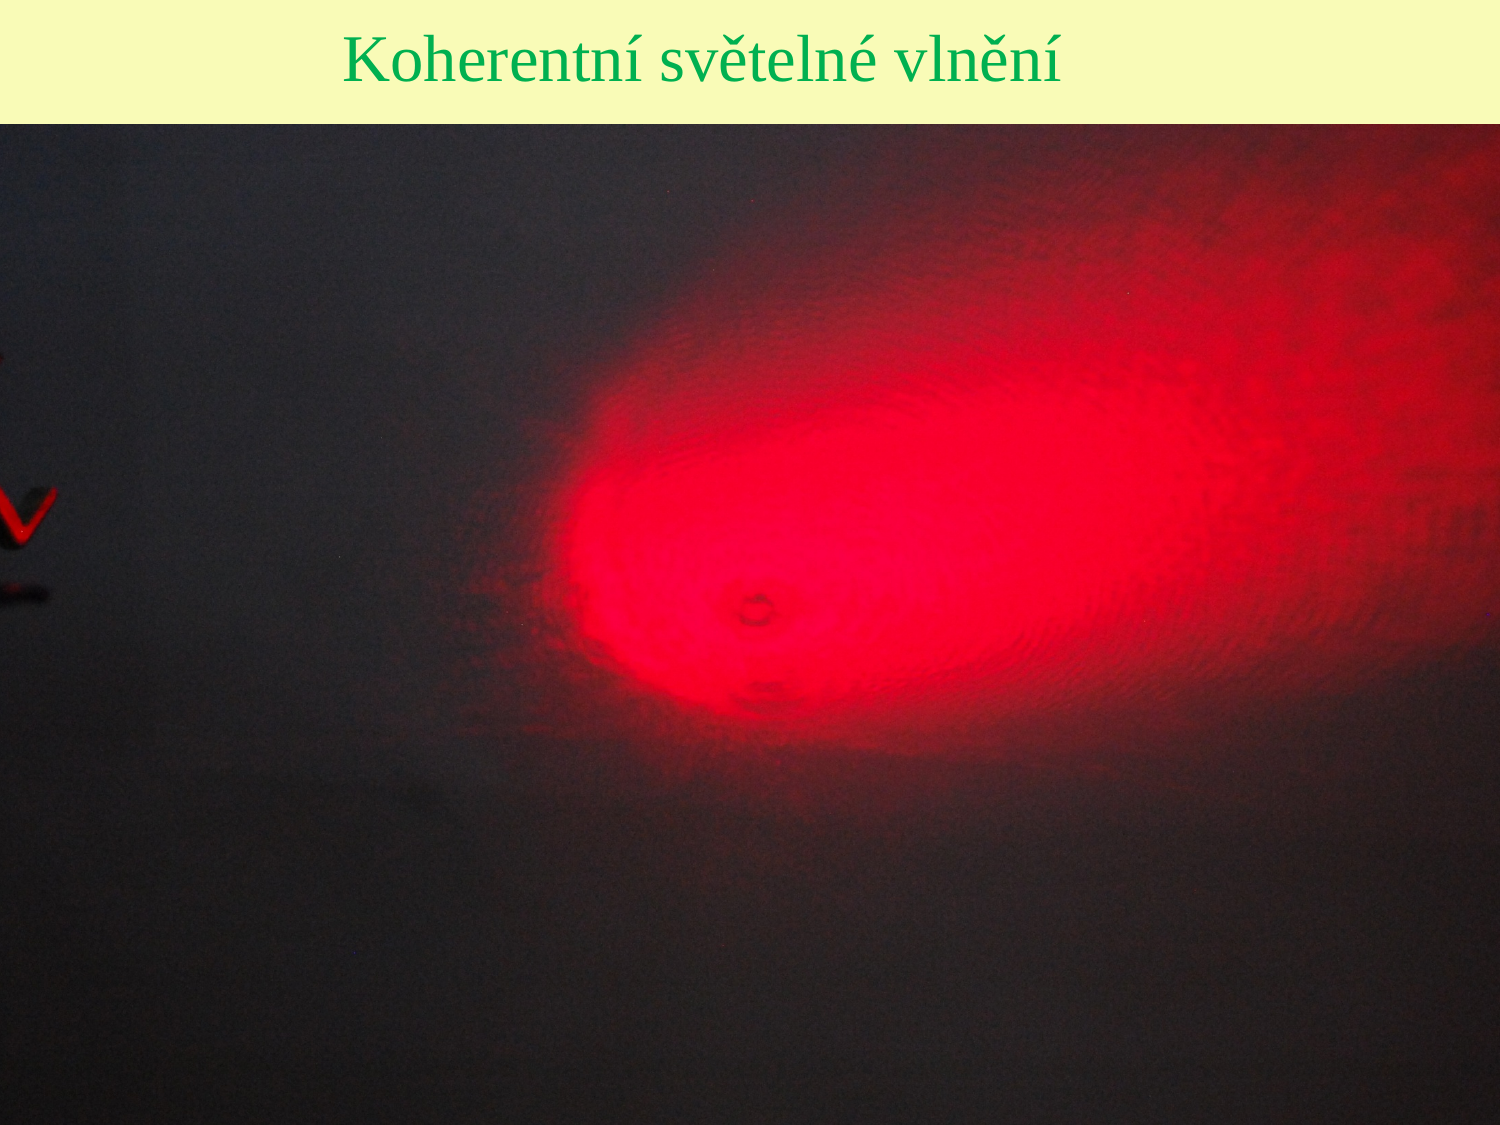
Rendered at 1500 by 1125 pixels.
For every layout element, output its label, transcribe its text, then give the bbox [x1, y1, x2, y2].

text_box Koherentní světelné vlnění [327, 0, 1079, 103]
picture [0, 124, 1500, 1125]
